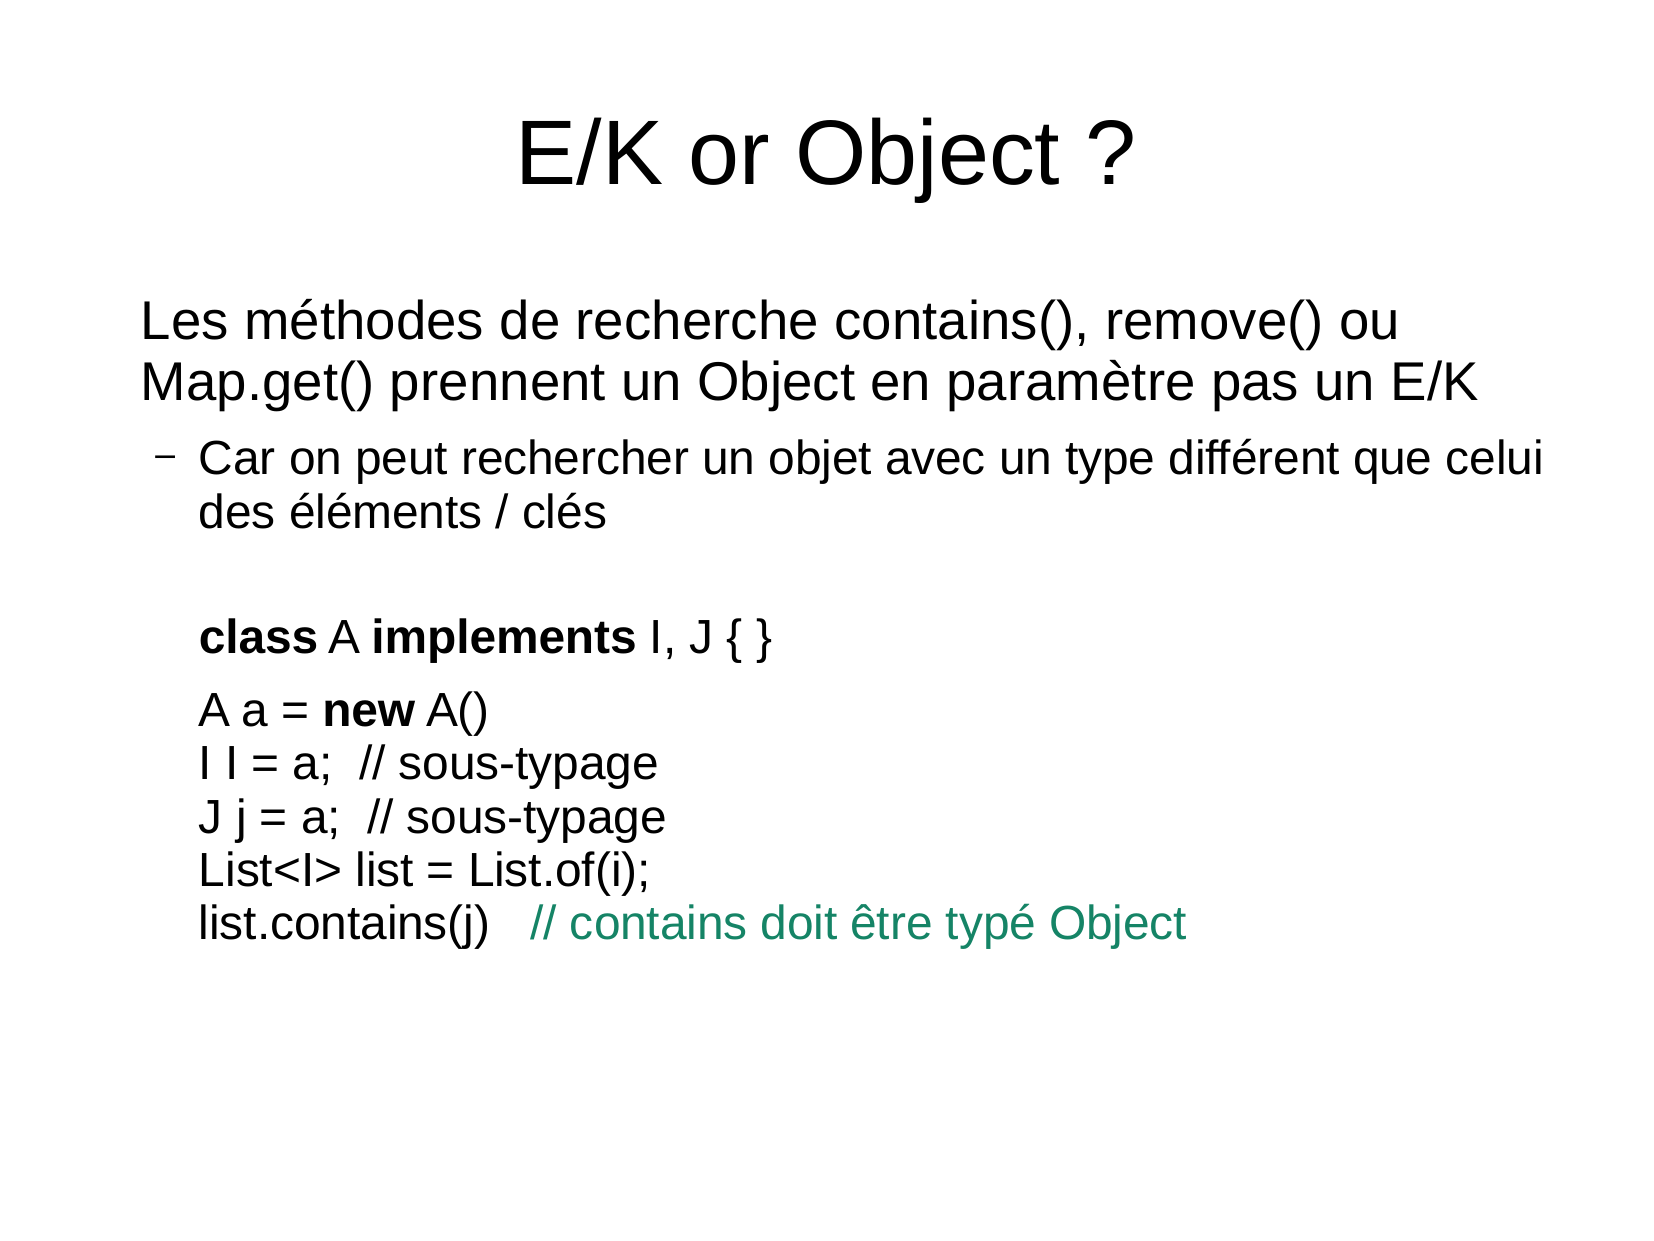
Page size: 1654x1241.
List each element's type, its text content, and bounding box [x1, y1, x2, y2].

list Les méthodes de recherche contains(), remove() ou Map.get() prennent un Object en paramètre pas un E/K Car on peut rechercher un objet avec un type différent que celui des éléments / clés class A implements I, J { } A a = new A() I I = a; // sous-typage J j = a; // sous-typage List<I> list = List.of(i); list.contains(j) // contains doit être typé Object [82, 290, 1571, 1010]
title E/K or Object ? [82, 49, 1571, 257]
